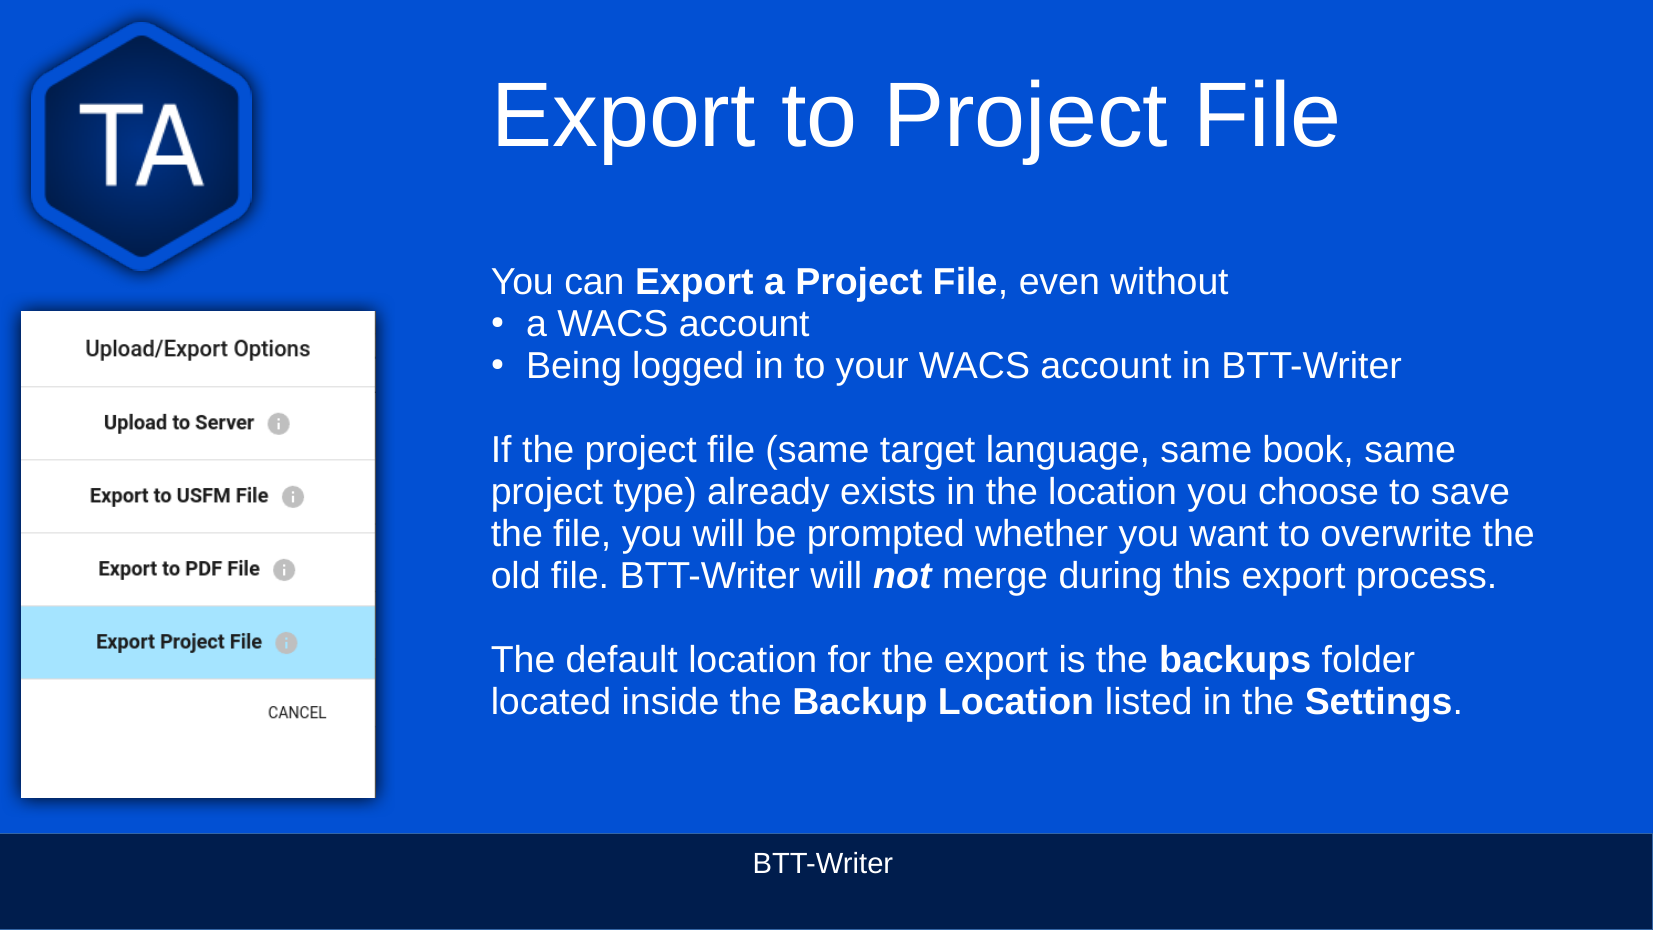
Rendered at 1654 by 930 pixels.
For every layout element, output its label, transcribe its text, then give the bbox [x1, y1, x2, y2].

text_box You can Export a Project File, even without a WACS account Being logged in to your WACS account in BTT-Writer If the project file (same target language, same book, same project type) already exists in the location you choose to save the file, you will be prompted whether you want to overwrite the old file. BTT-Writer will not merge during this export process. The default location for the export is the backups folder located inside the Backup Location listed in the Settings. [476, 253, 1553, 731]
picture [31, 22, 252, 271]
picture [21, 311, 376, 799]
title Export to Project File [263, 37, 1571, 193]
